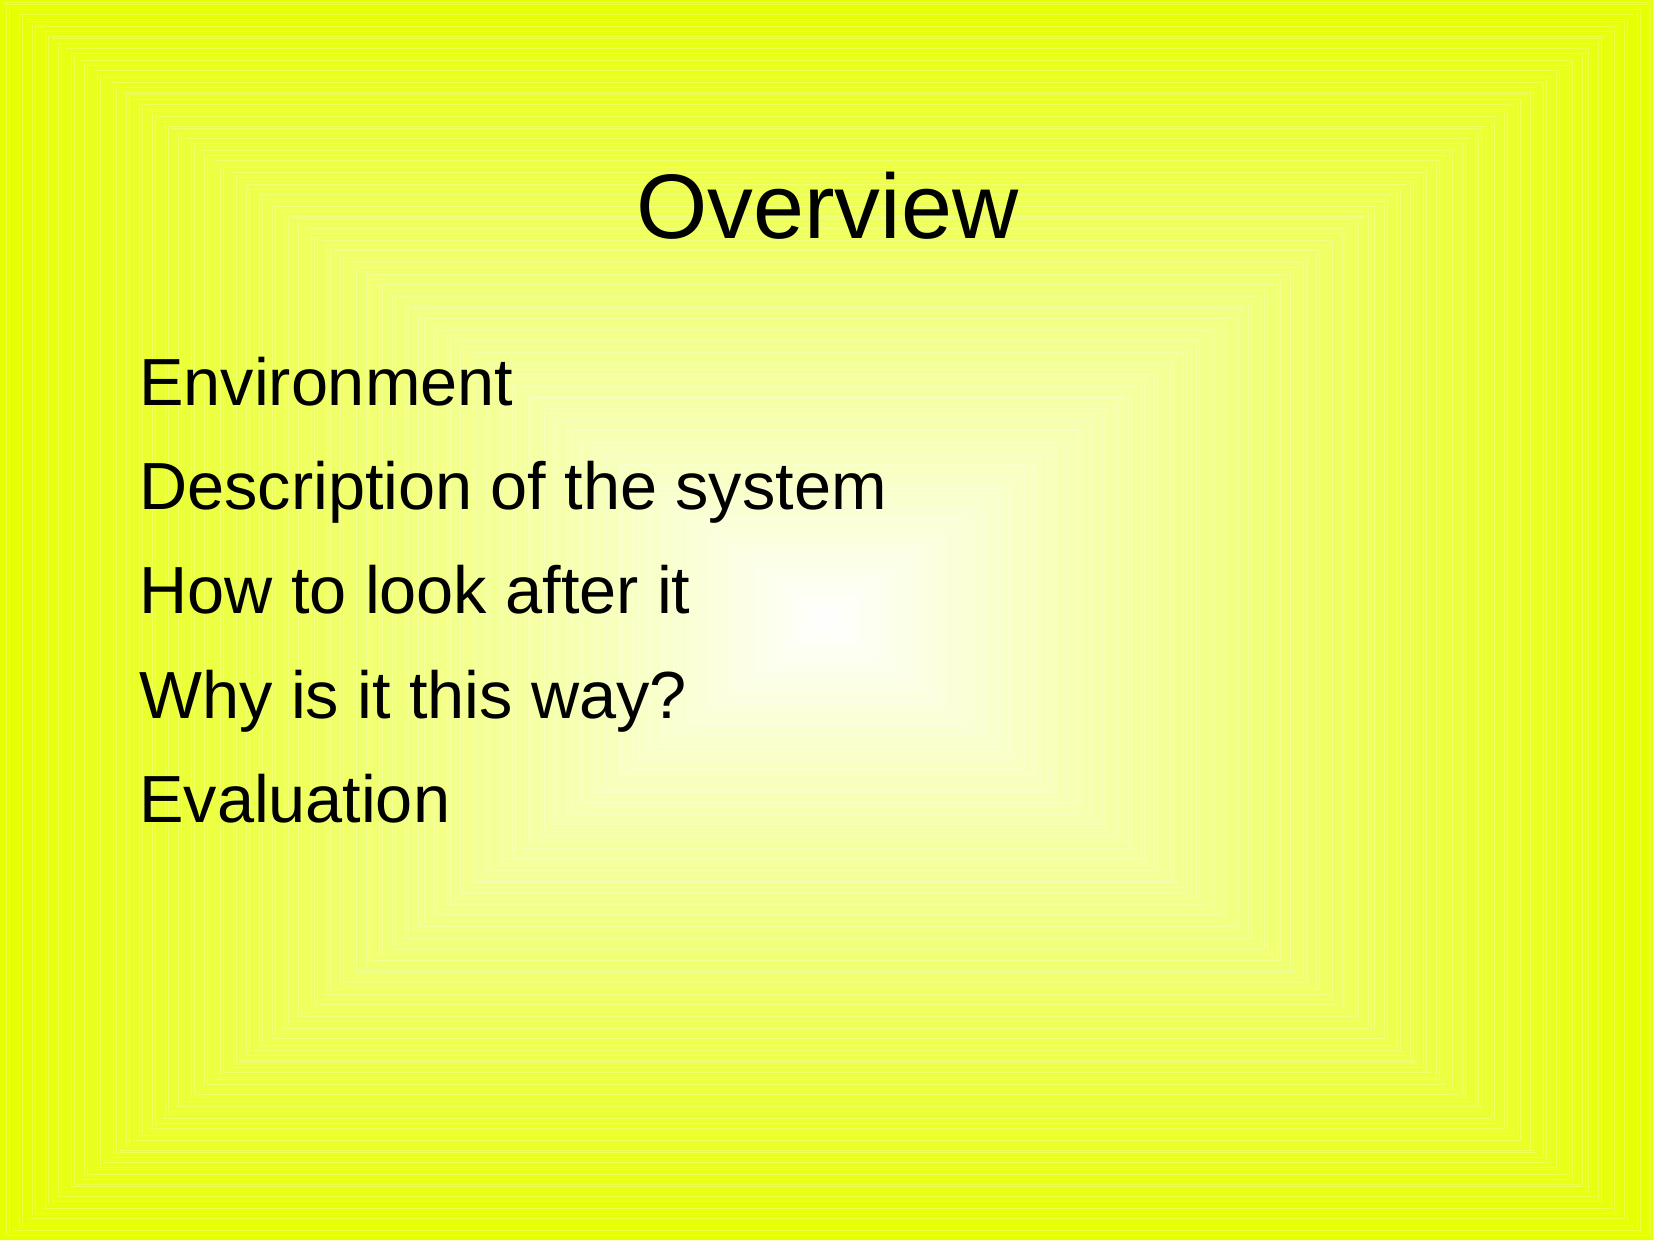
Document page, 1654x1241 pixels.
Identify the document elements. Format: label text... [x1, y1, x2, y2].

list Environment Description of the system How to look after it Why is it this way? Evaluation [121, 344, 1534, 1127]
title Overview [121, 102, 1534, 311]
